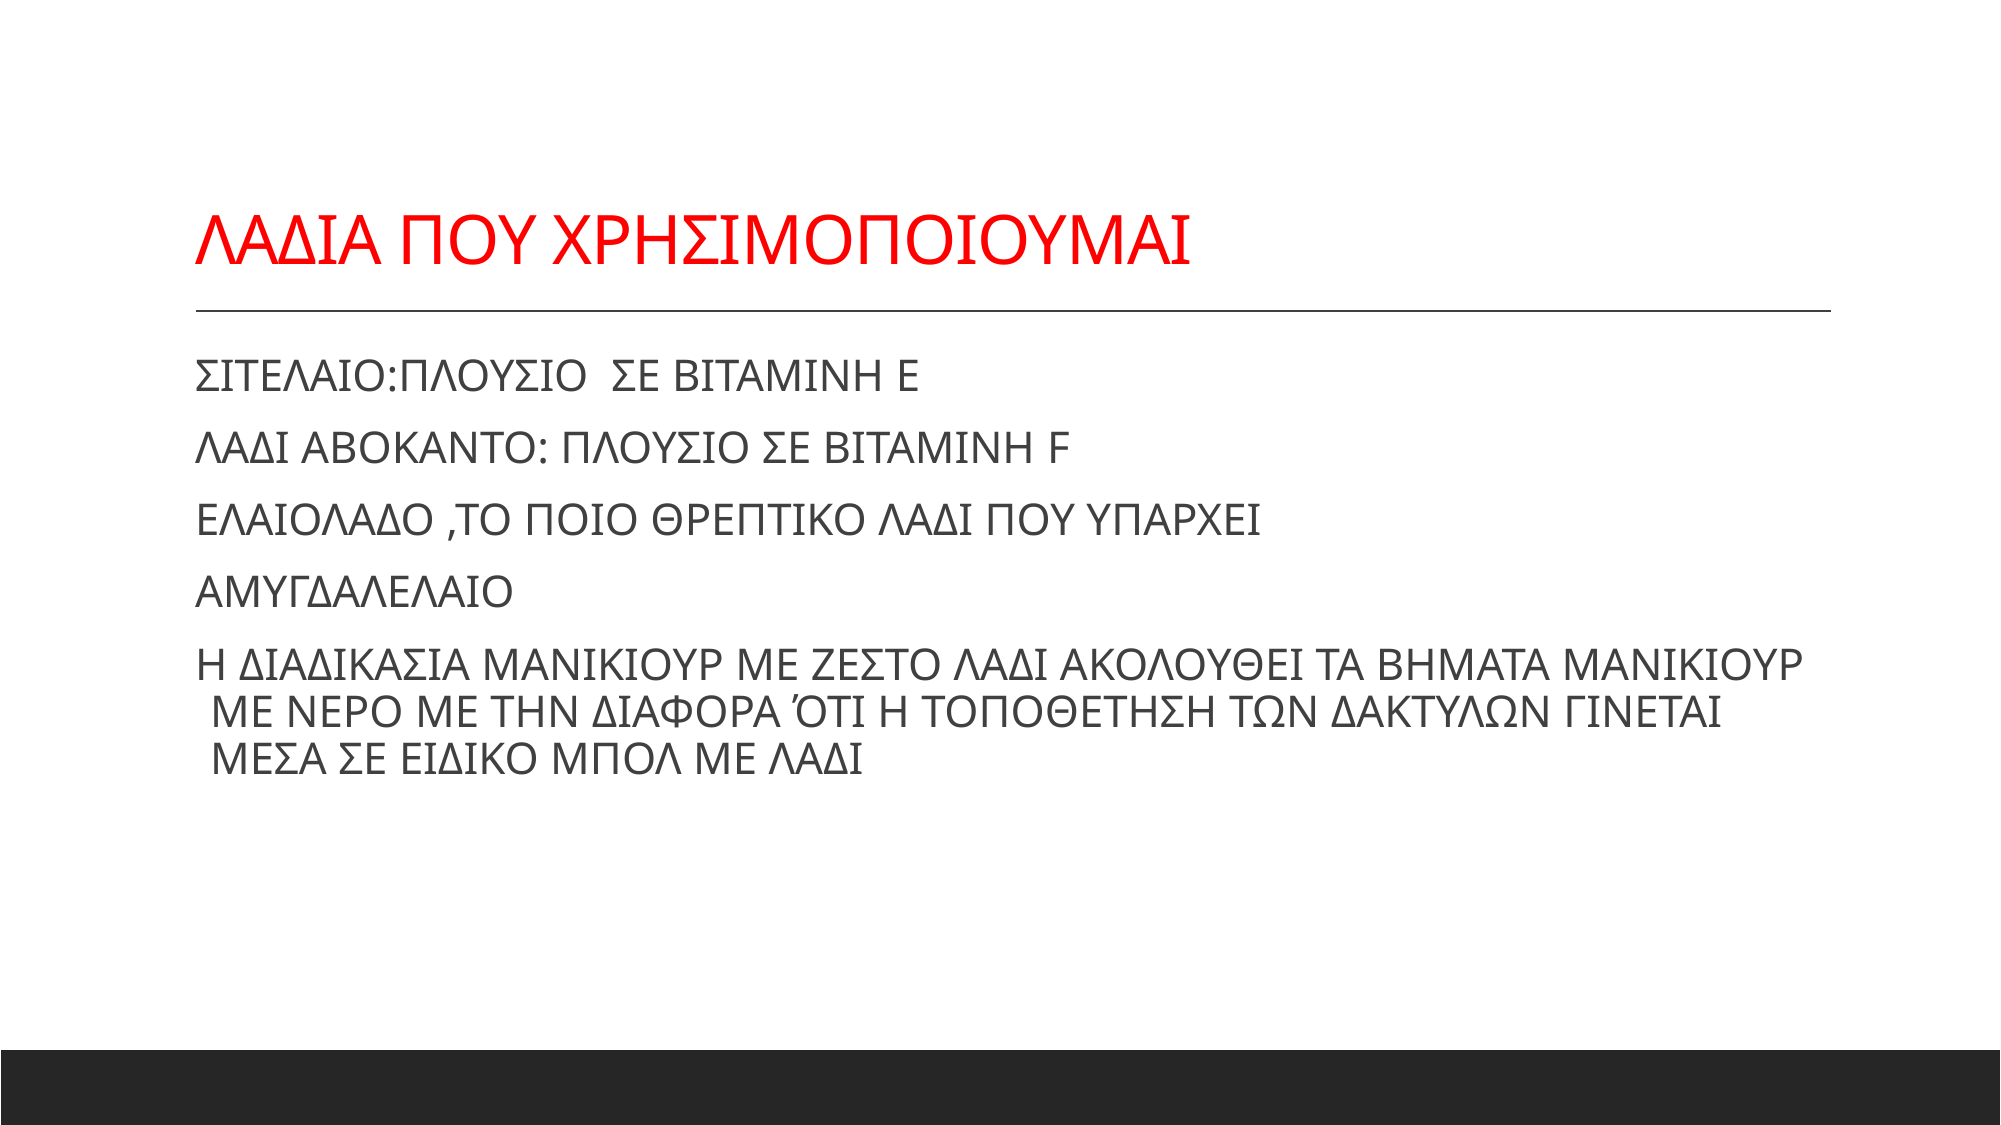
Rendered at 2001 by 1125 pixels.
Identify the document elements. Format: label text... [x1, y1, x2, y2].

list ΣΙΤΕΛΑΙΟ:ΠΛΟΥΣΙΟ ΣΕ ΒΙΤΑΜΙΝΗ Ε ΛΑΔΙ ΑΒΟΚΑΝΤΟ: ΠΛΟΥΣΙΟ ΣΕ ΒΙΤΑΜΙΝΗ F ΕΛΑΙΟΛΑΔΟ ,ΤΟ ΠΟΙΟ ΘΡΕΠΤΙΚΟ ΛΑΔΙ ΠΟΥ ΥΠΑΡΧΕΙ ΑΜΥΓΔΑΛΕΛΑΙΟ Η ΔΙΑΔΙΚΑΣΙΑ ΜΑΝΙΚΙΟΥΡ ΜΕ ΖΕΣΤΟ ΛΑΔΙ ΑΚΟΛΟΥΘΕΙ ΤΑ ΒΗΜΑΤΑ ΜΑΝΙΚΙΟΥΡ ΜΕ ΝΕΡΟ ΜΕ ΤΗΝ ΔΙΑΦΟΡΑ ΌΤΙ Η ΤΟΠΟΘΕΤΗΣΗ ΤΩΝ ΔΑΚΤΥΛΩΝ ΓΙΝΕΤΑΙ ΜΕΣΑ ΣΕ ΕΙΔΙΚΟ ΜΠΟΛ ΜΕ ΛΑΔΙ [180, 345, 1831, 892]
title ΛΑΔΙΑ ΠΟΥ ΧΡΗΣΙΜΟΠΟΙΟΥΜΑΙ [180, 162, 1362, 286]
